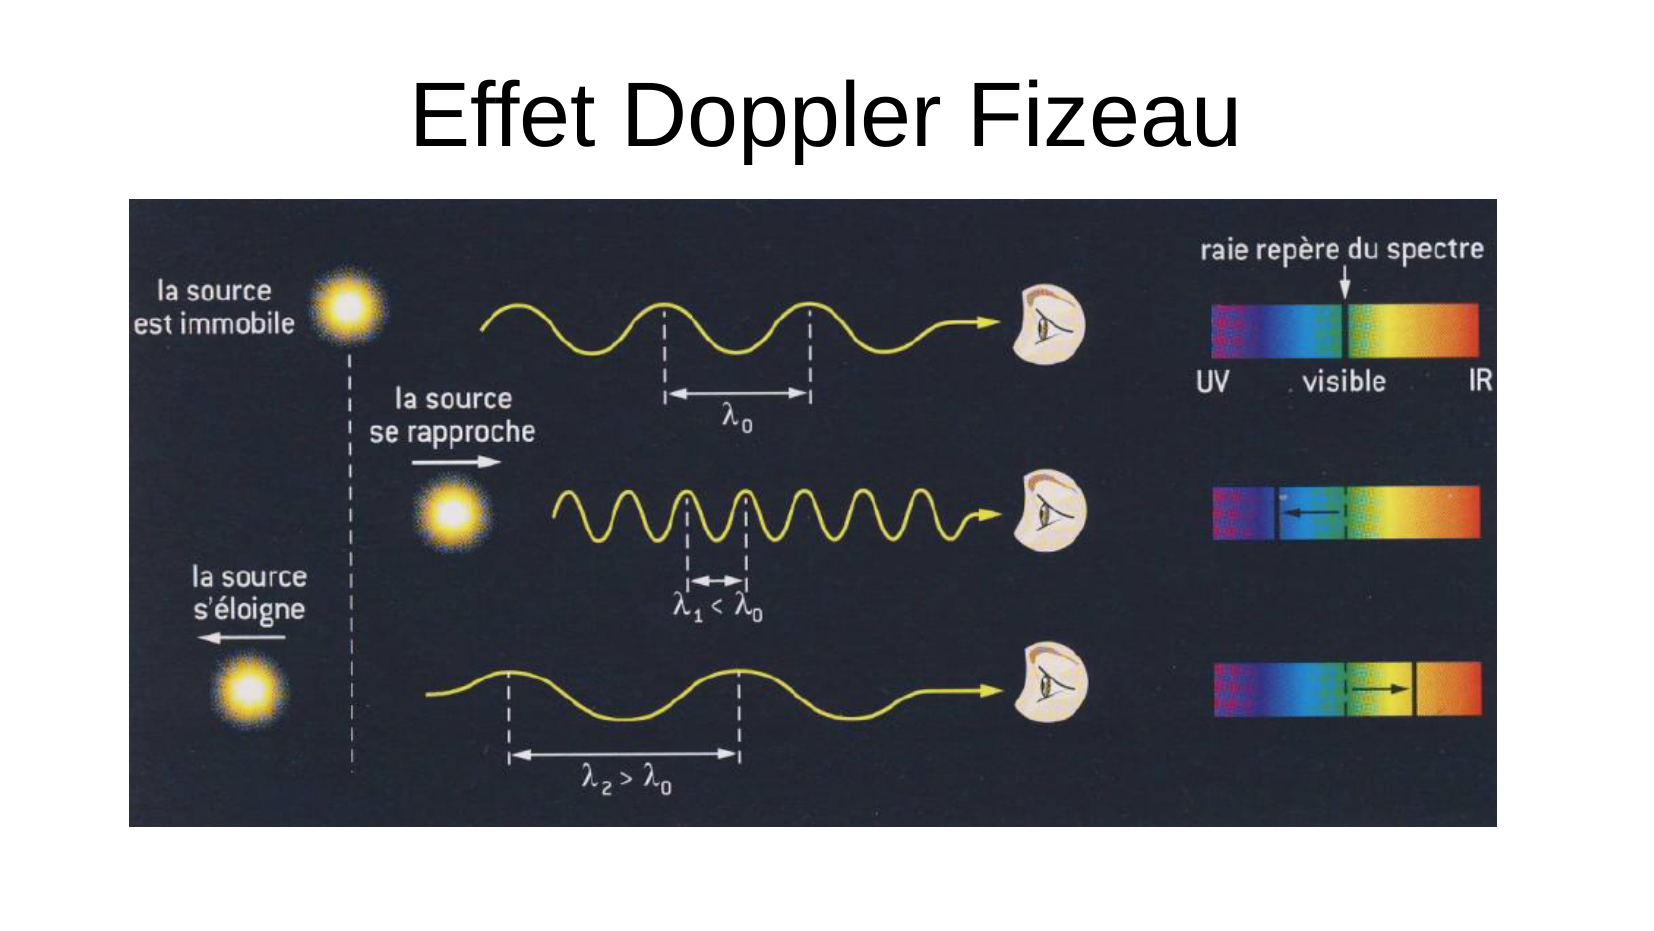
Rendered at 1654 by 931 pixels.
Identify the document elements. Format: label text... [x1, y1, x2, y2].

picture [129, 199, 1498, 827]
title Effet Doppler Fizeau [82, 37, 1571, 193]
